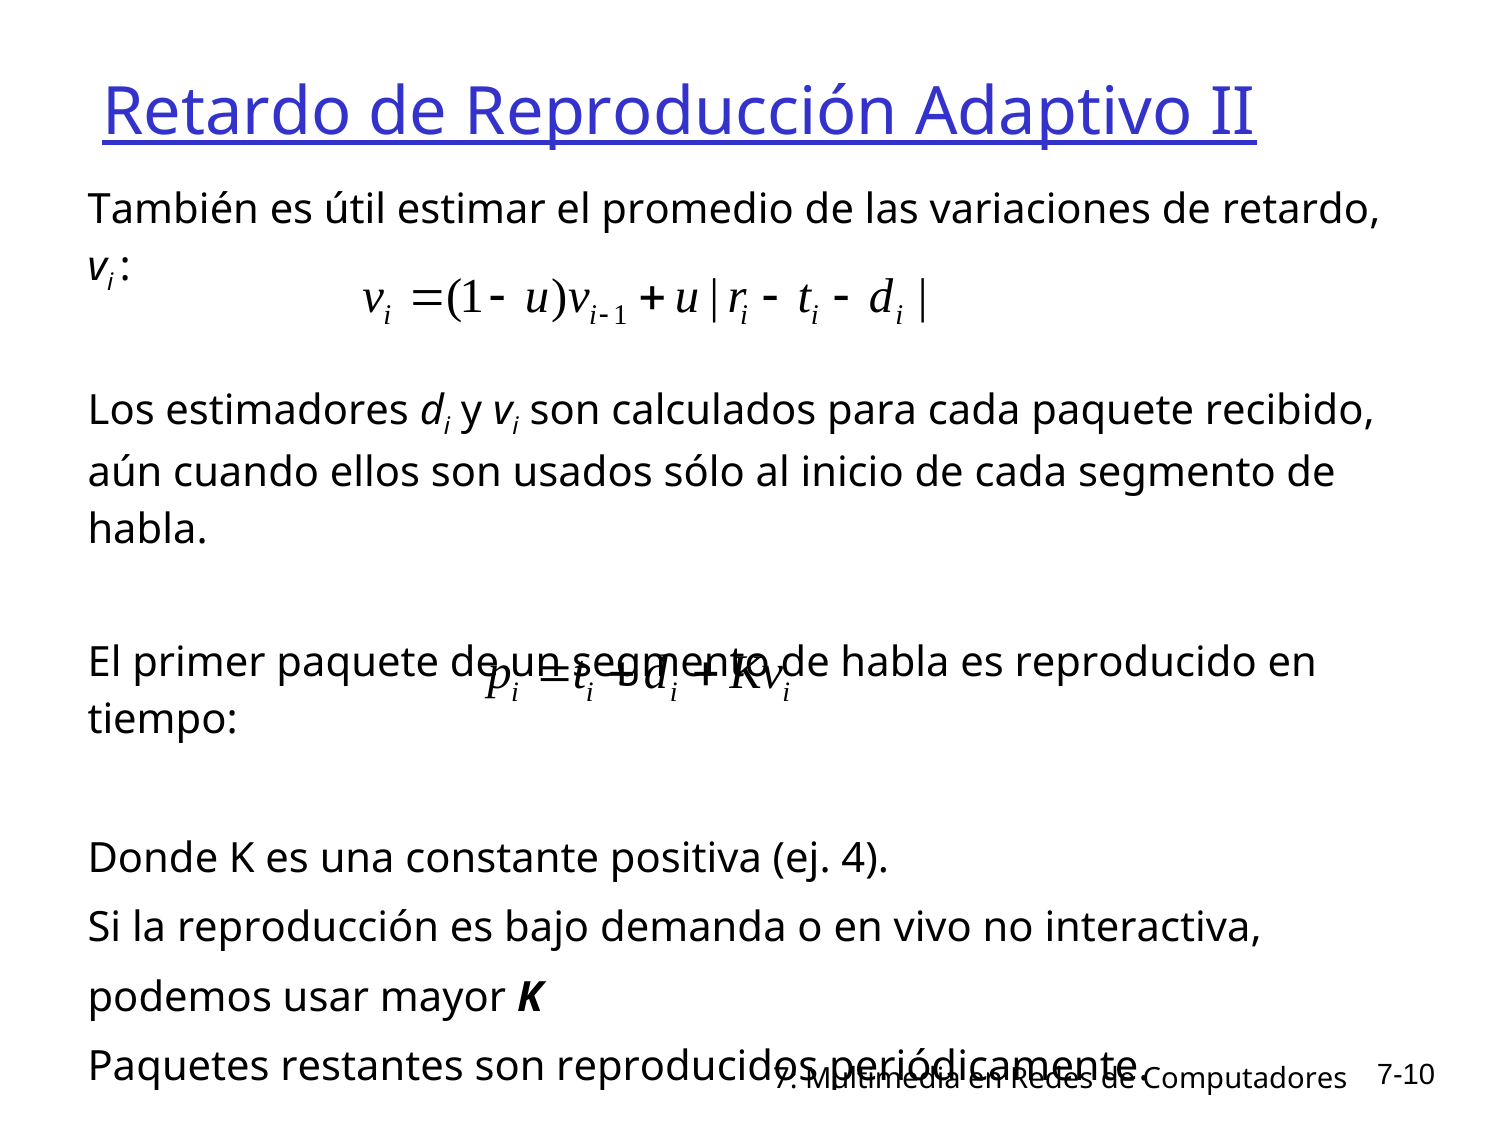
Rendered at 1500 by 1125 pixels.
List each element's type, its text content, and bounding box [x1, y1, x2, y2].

title Retardo de Reproducción Adaptivo II [87, 29, 1363, 178]
list También es útil estimar el promedio de las variaciones de retardo, vi : Los estimadores di y vi son calculados para cada paquete recibido, aún cuando ellos son usados sólo al inicio de cada segmento de habla. El primer paquete de un segmento de habla es reproducido en tiempo: Donde K es una constante positiva (ej. 4). Si la reproducción es bajo demanda o en vivo no interactiva, podemos usar mayor K Paquetes restantes son reproducidos periódicamente. [87, 178, 1426, 977]
